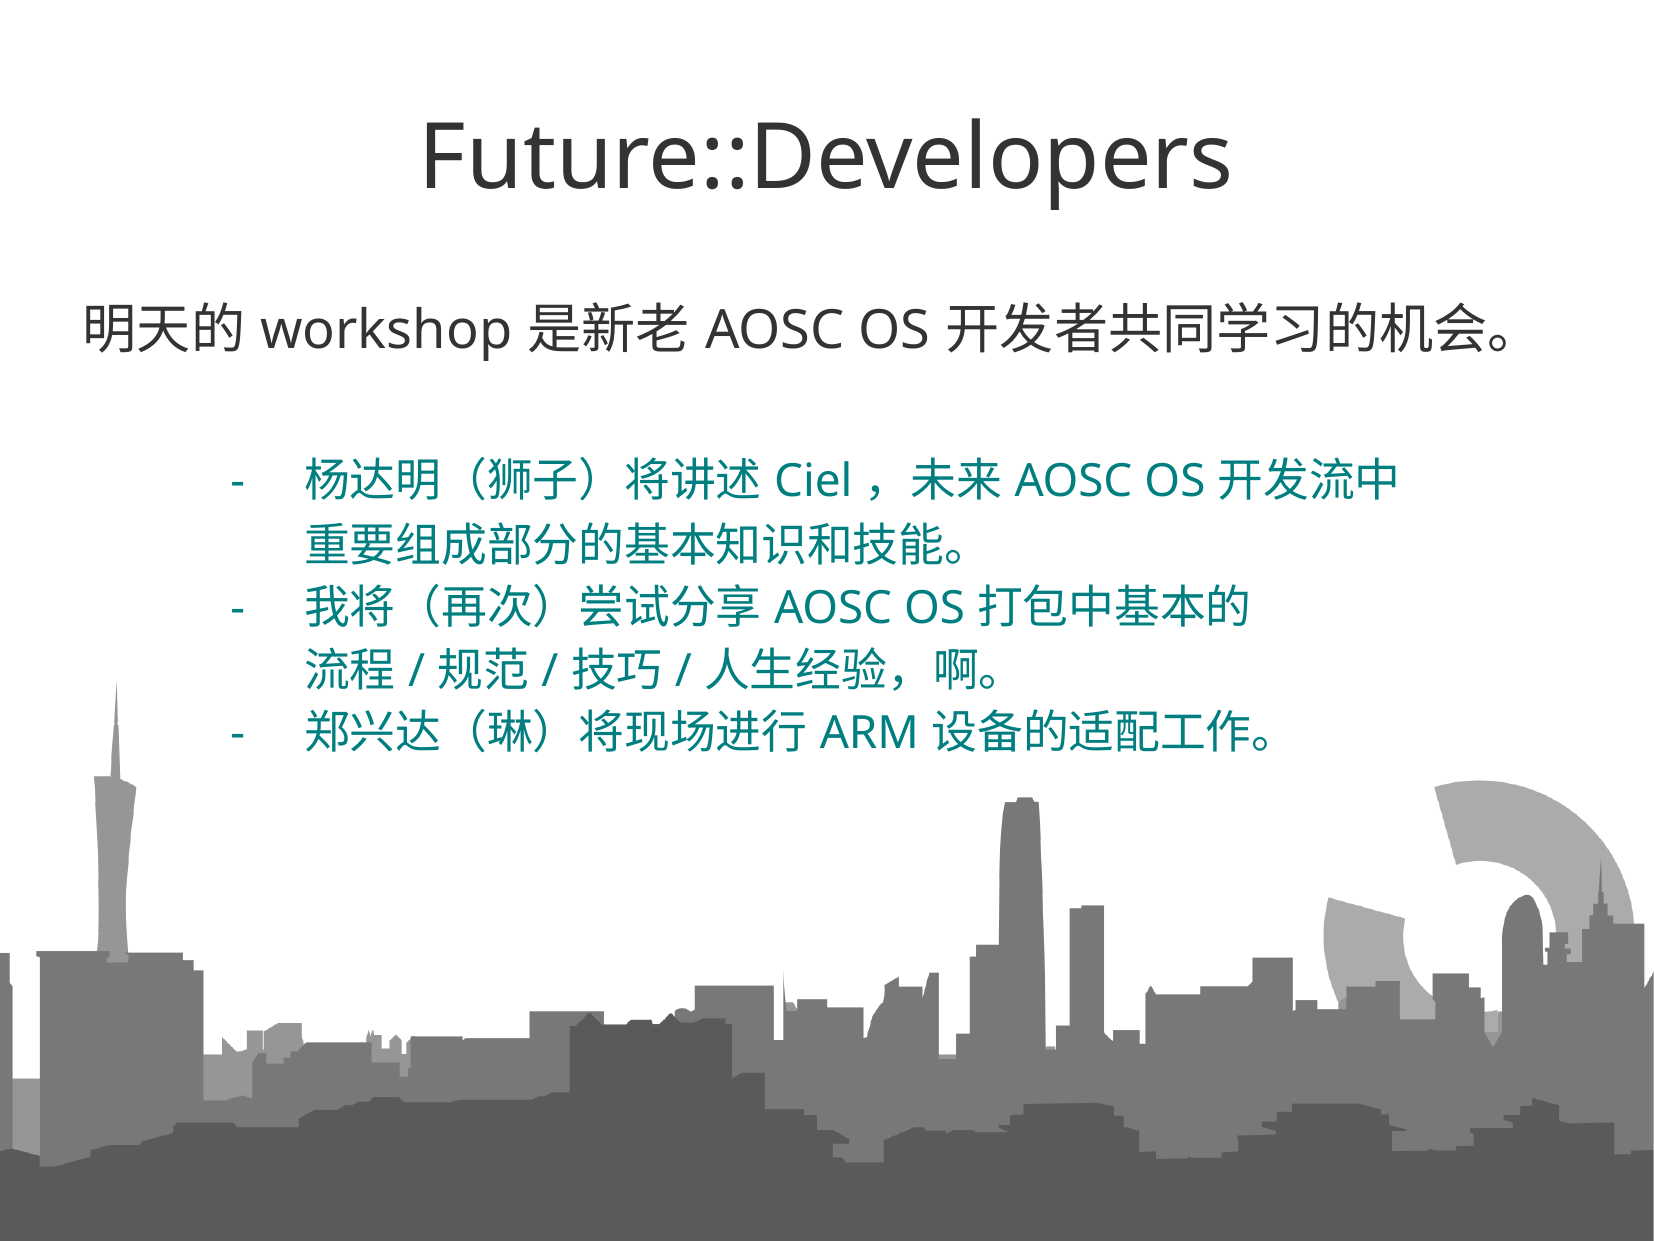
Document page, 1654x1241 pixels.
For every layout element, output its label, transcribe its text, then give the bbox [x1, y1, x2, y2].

title Future::Developers [82, 49, 1571, 257]
picture [0, 0, 1654, 1241]
list 明天的workshop是新老AOSC OS开发者共同学习的机会。 - 杨达明（狮子）将讲述Ciel，未来AOSC OS开发流中 重要组成部分的基本知识和技能。 - 我将（再次）尝试分享AOSC OS打包中基本的 流程/规范/技巧/人生经验，啊。 - 郑兴达（琳）将现场进行ARM设备的适配工作。 [82, 290, 1571, 1010]
